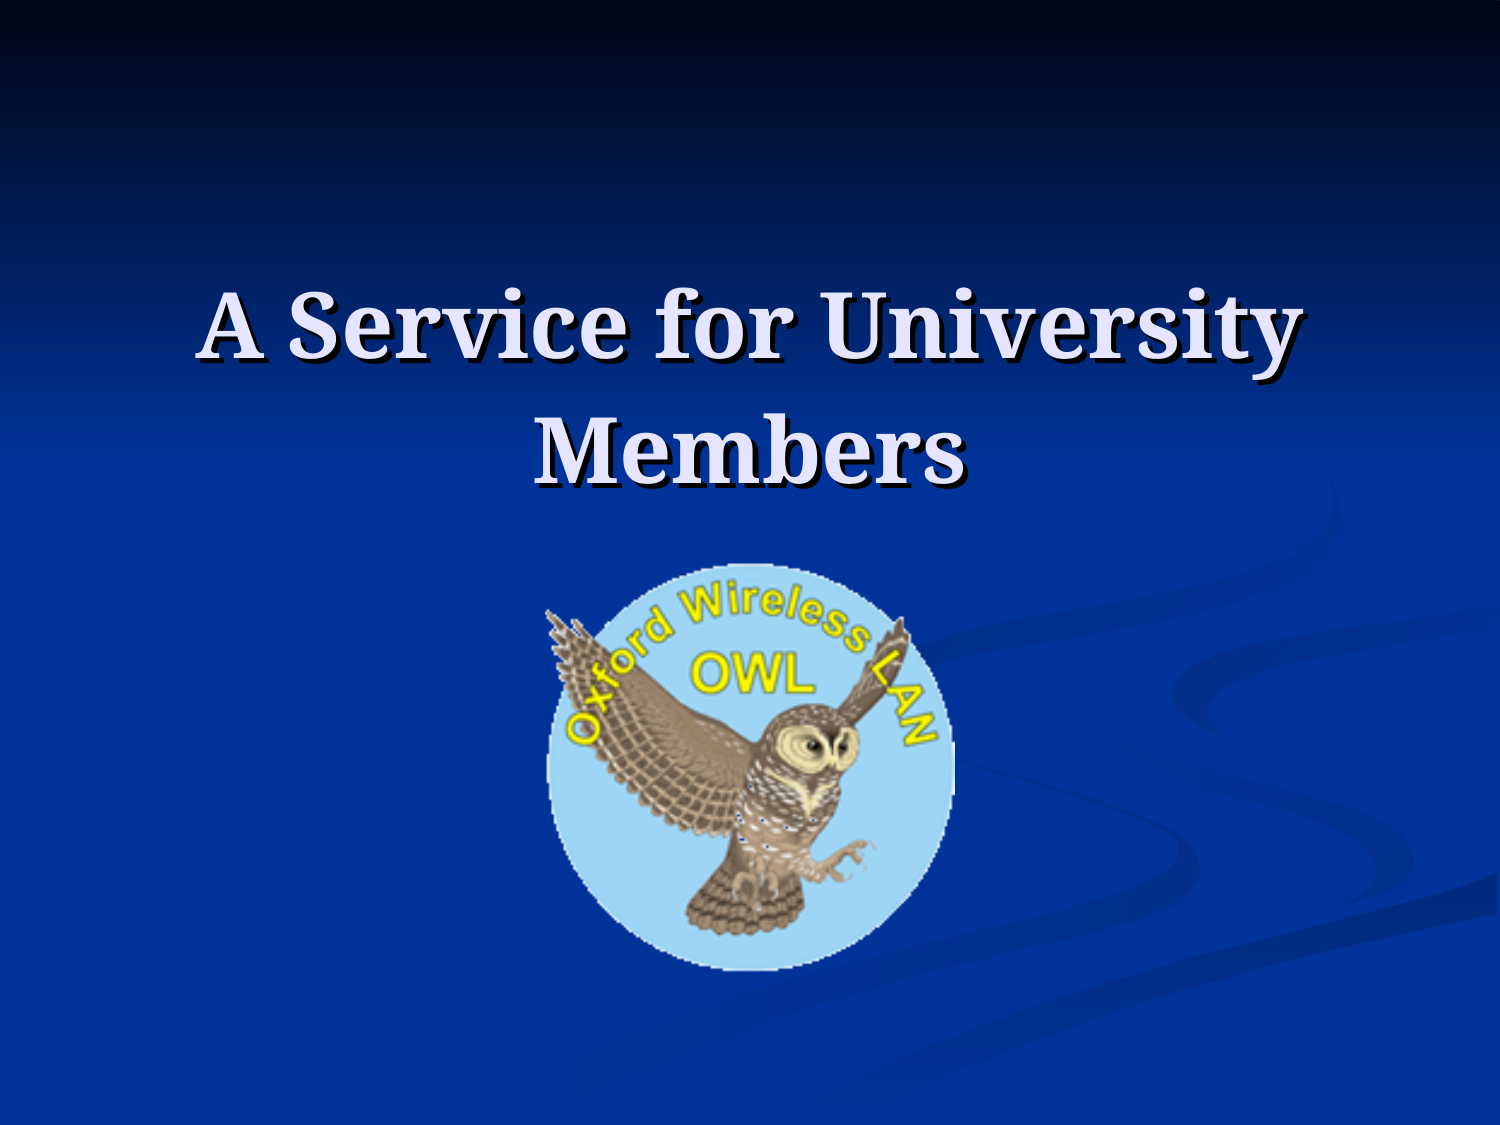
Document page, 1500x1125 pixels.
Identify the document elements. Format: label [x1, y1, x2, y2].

picture [545, 562, 955, 974]
